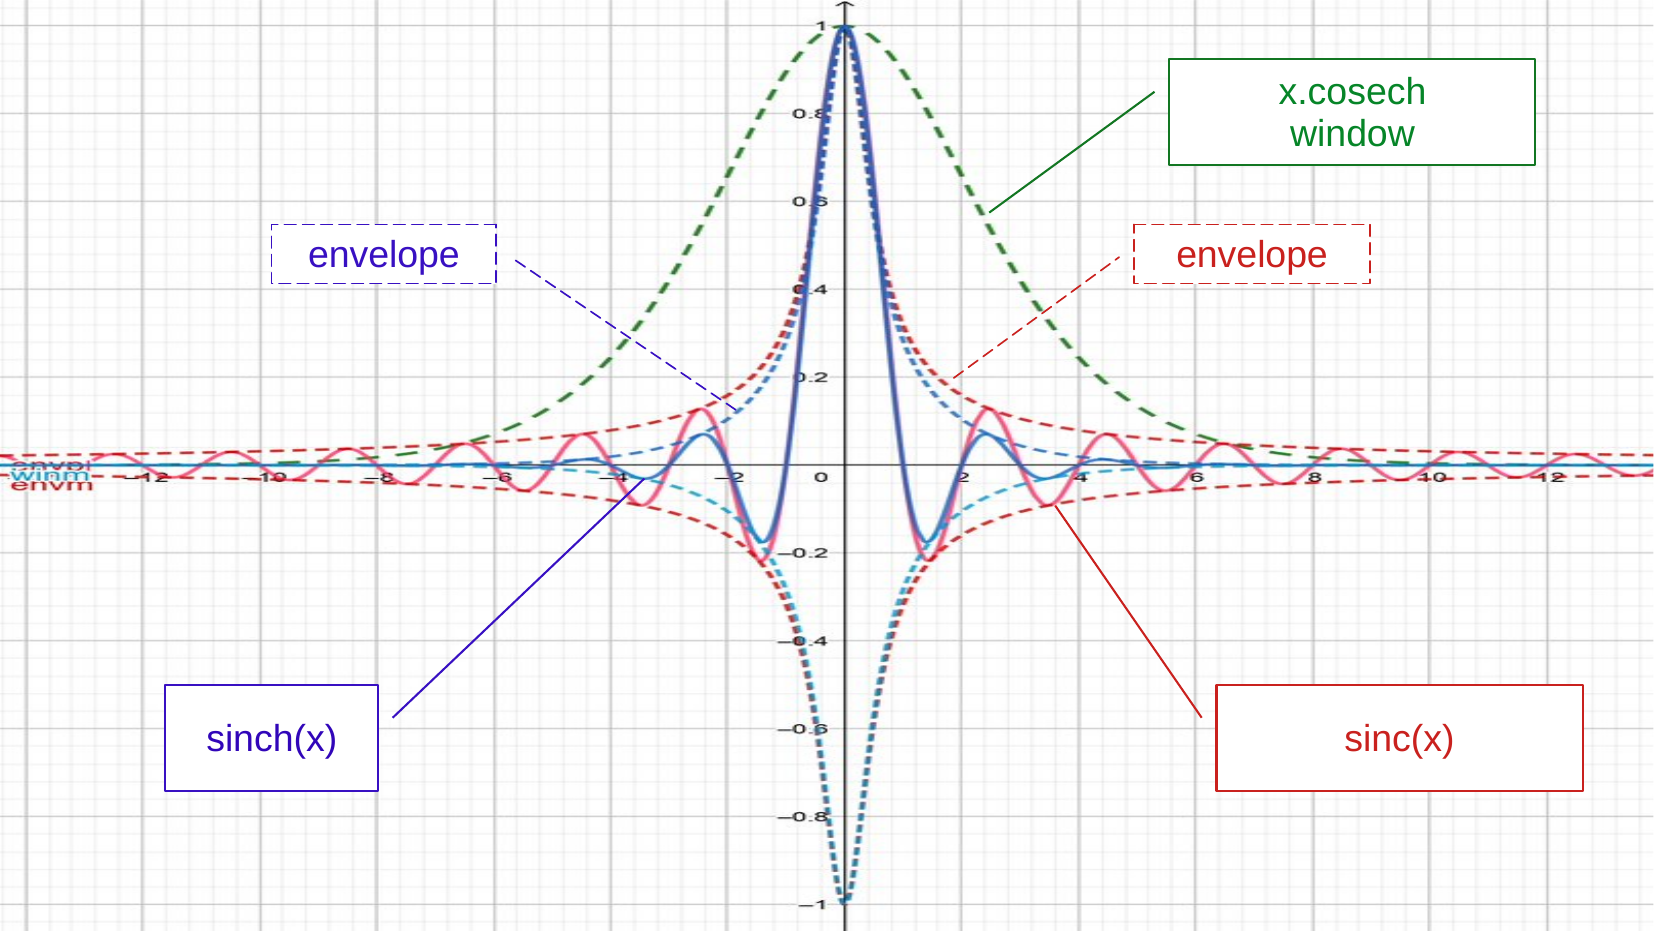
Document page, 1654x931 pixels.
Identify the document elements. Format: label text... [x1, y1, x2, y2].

text_box sinch(x) [165, 685, 378, 791]
text_box envelope [1134, 224, 1370, 284]
text_box x.cosech window [1169, 59, 1535, 165]
text_box sinc(x) [1216, 685, 1583, 791]
picture [0, 0, 1654, 931]
text_box envelope [272, 224, 496, 284]
